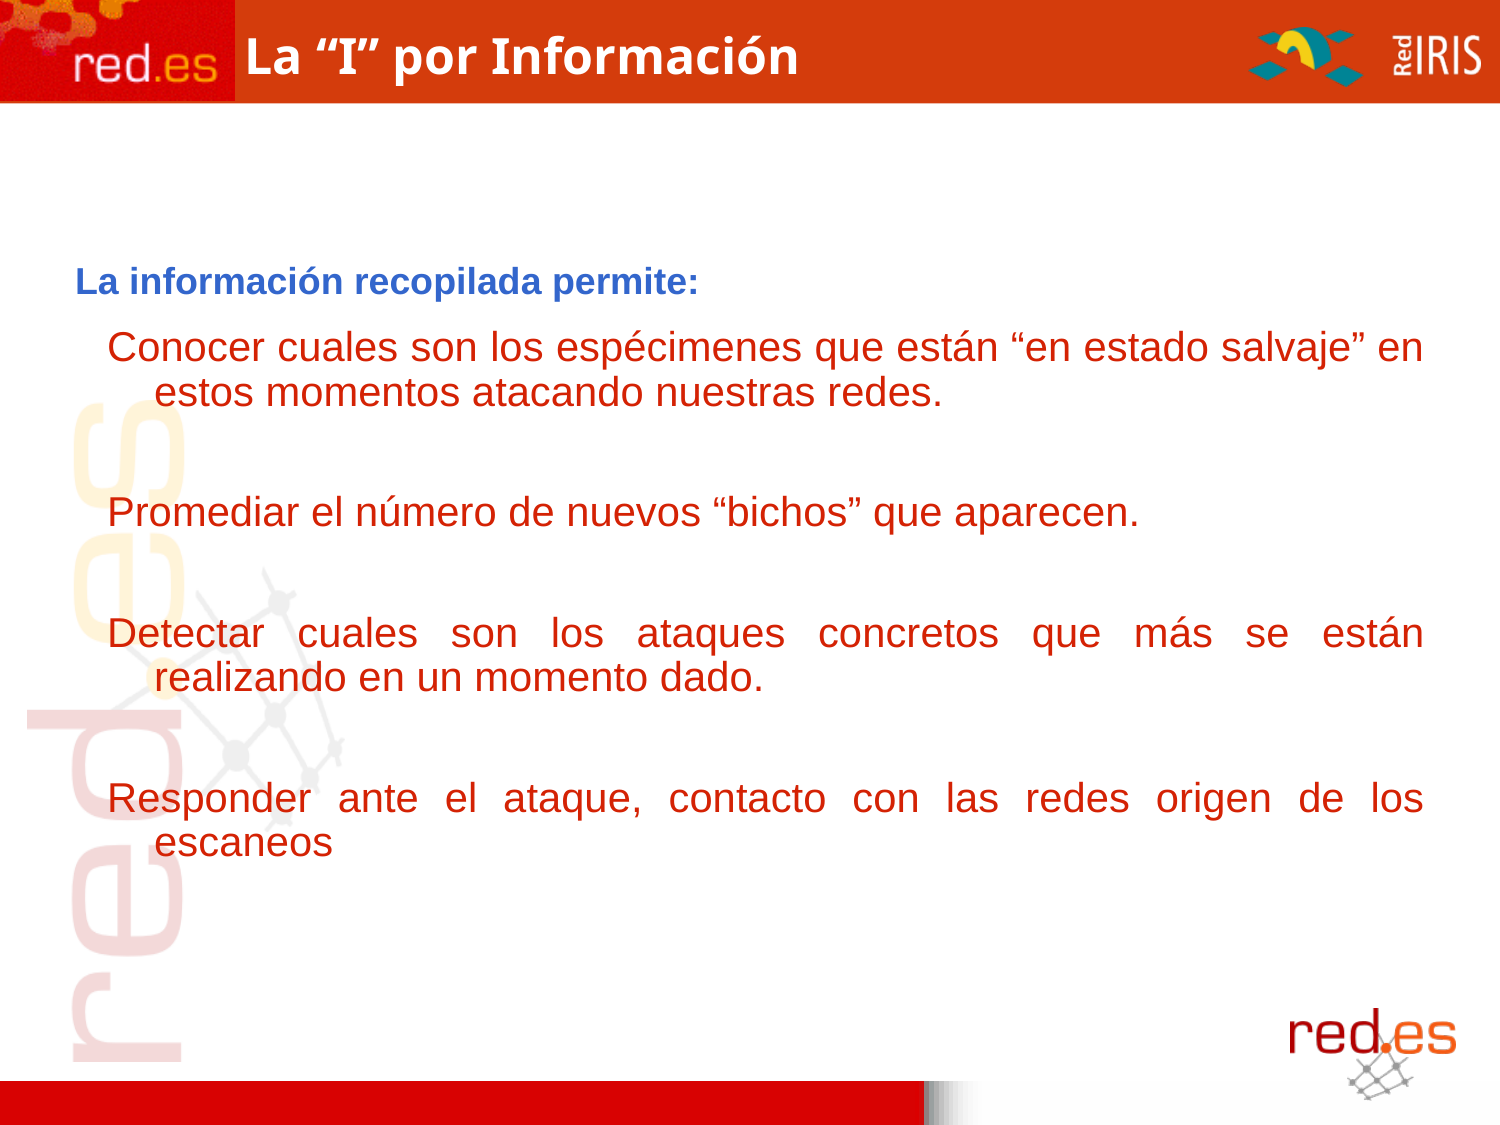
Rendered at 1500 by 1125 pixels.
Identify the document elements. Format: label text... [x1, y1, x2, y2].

picture [0, 0, 235, 101]
list La información recopilada permite: Conocer cuales son los espécimenes que están “en estado salvaje” en estos momentos atacando nuestras redes. Promediar el número de nuevos “bichos” que aparecen. Detectar cuales son los ataques concretos que más se están realizando en un momento dado. Responder ante el ataque, contacto con las redes origen de los escaneos [75, 262, 1426, 1006]
picture [27, 400, 345, 1062]
title La “I” por Información [244, 0, 1412, 121]
picture [1412, 27, 1481, 87]
picture [0, 1008, 1500, 1125]
